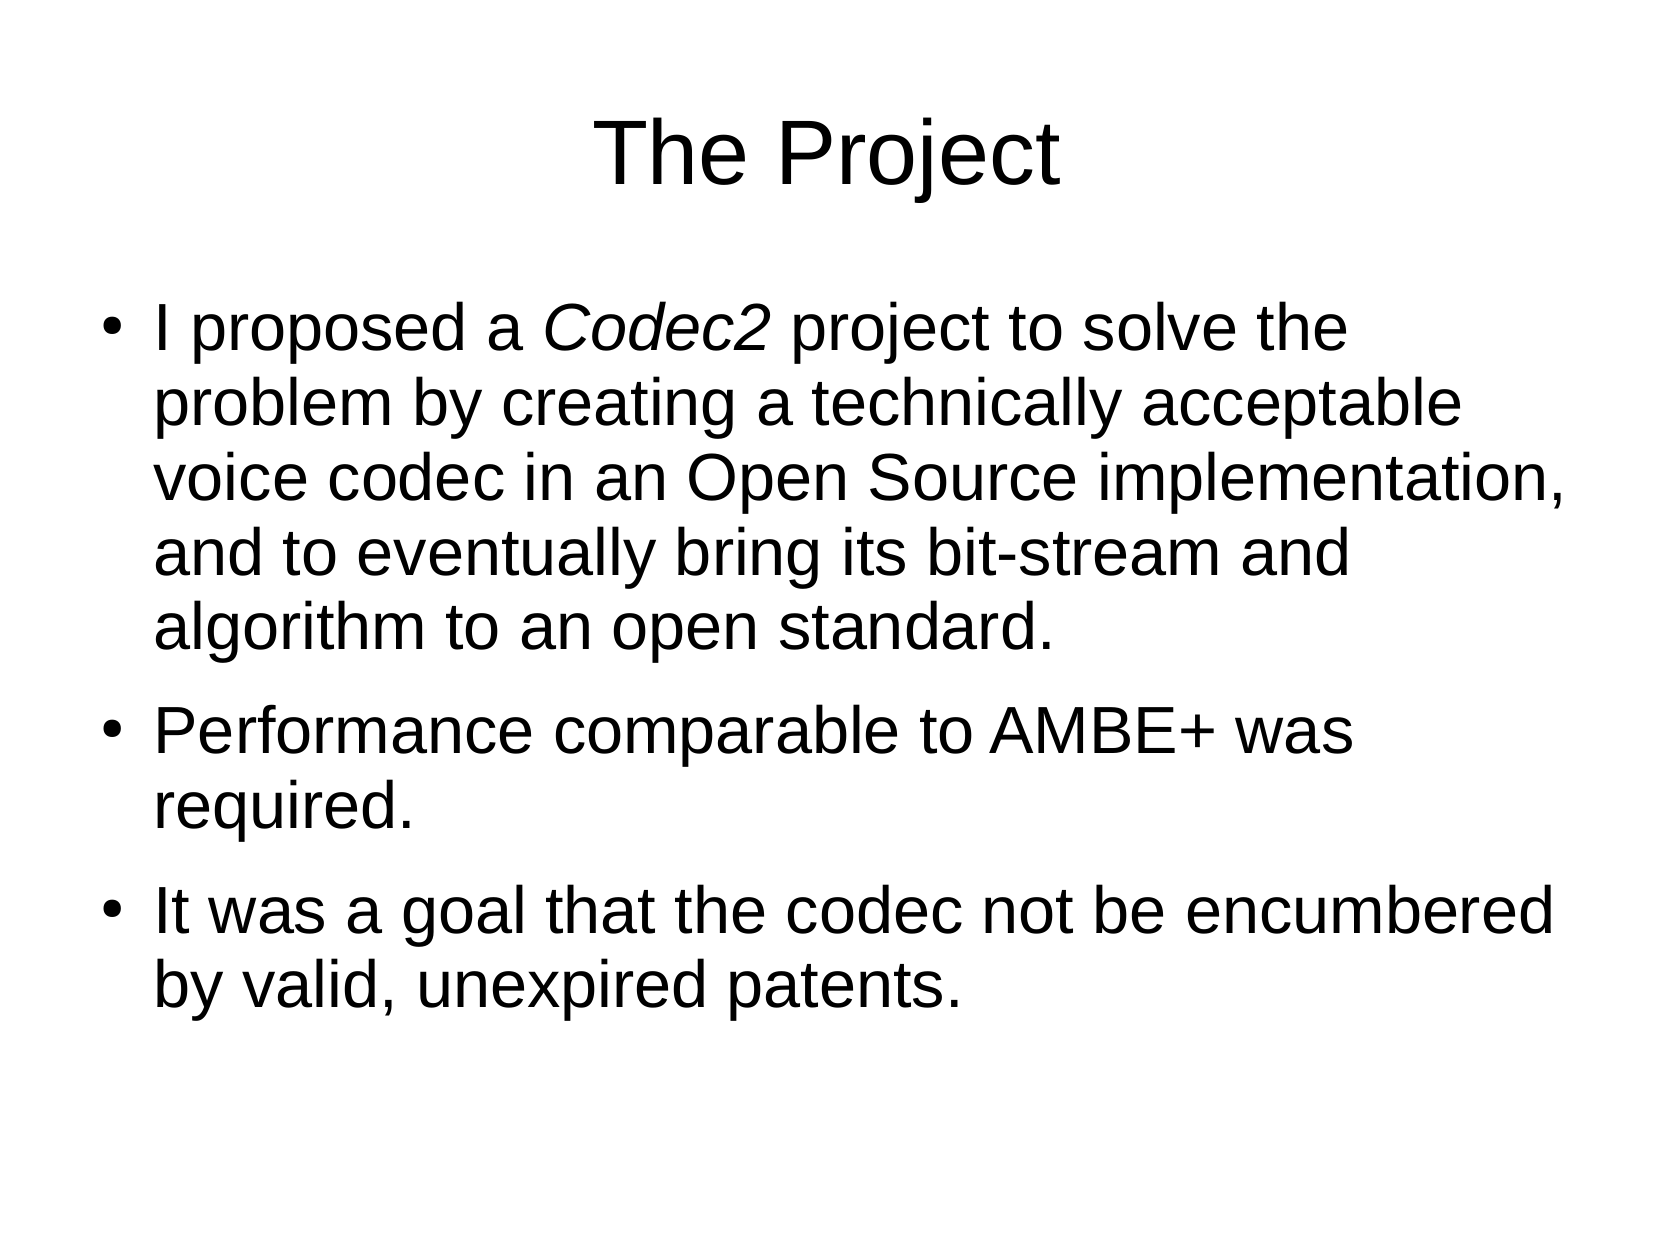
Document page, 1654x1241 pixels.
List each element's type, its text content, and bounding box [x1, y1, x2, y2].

list I proposed a Codec2 project to solve the problem by creating a technically acceptable voice codec in an Open Source implementation, and to eventually bring its bit-stream and algorithm to an open standard. Performance comparable to AMBE+ was required. It was a goal that the codec not be encumbered by valid, unexpired patents. [82, 290, 1571, 1109]
title The Project [82, 56, 1571, 250]
